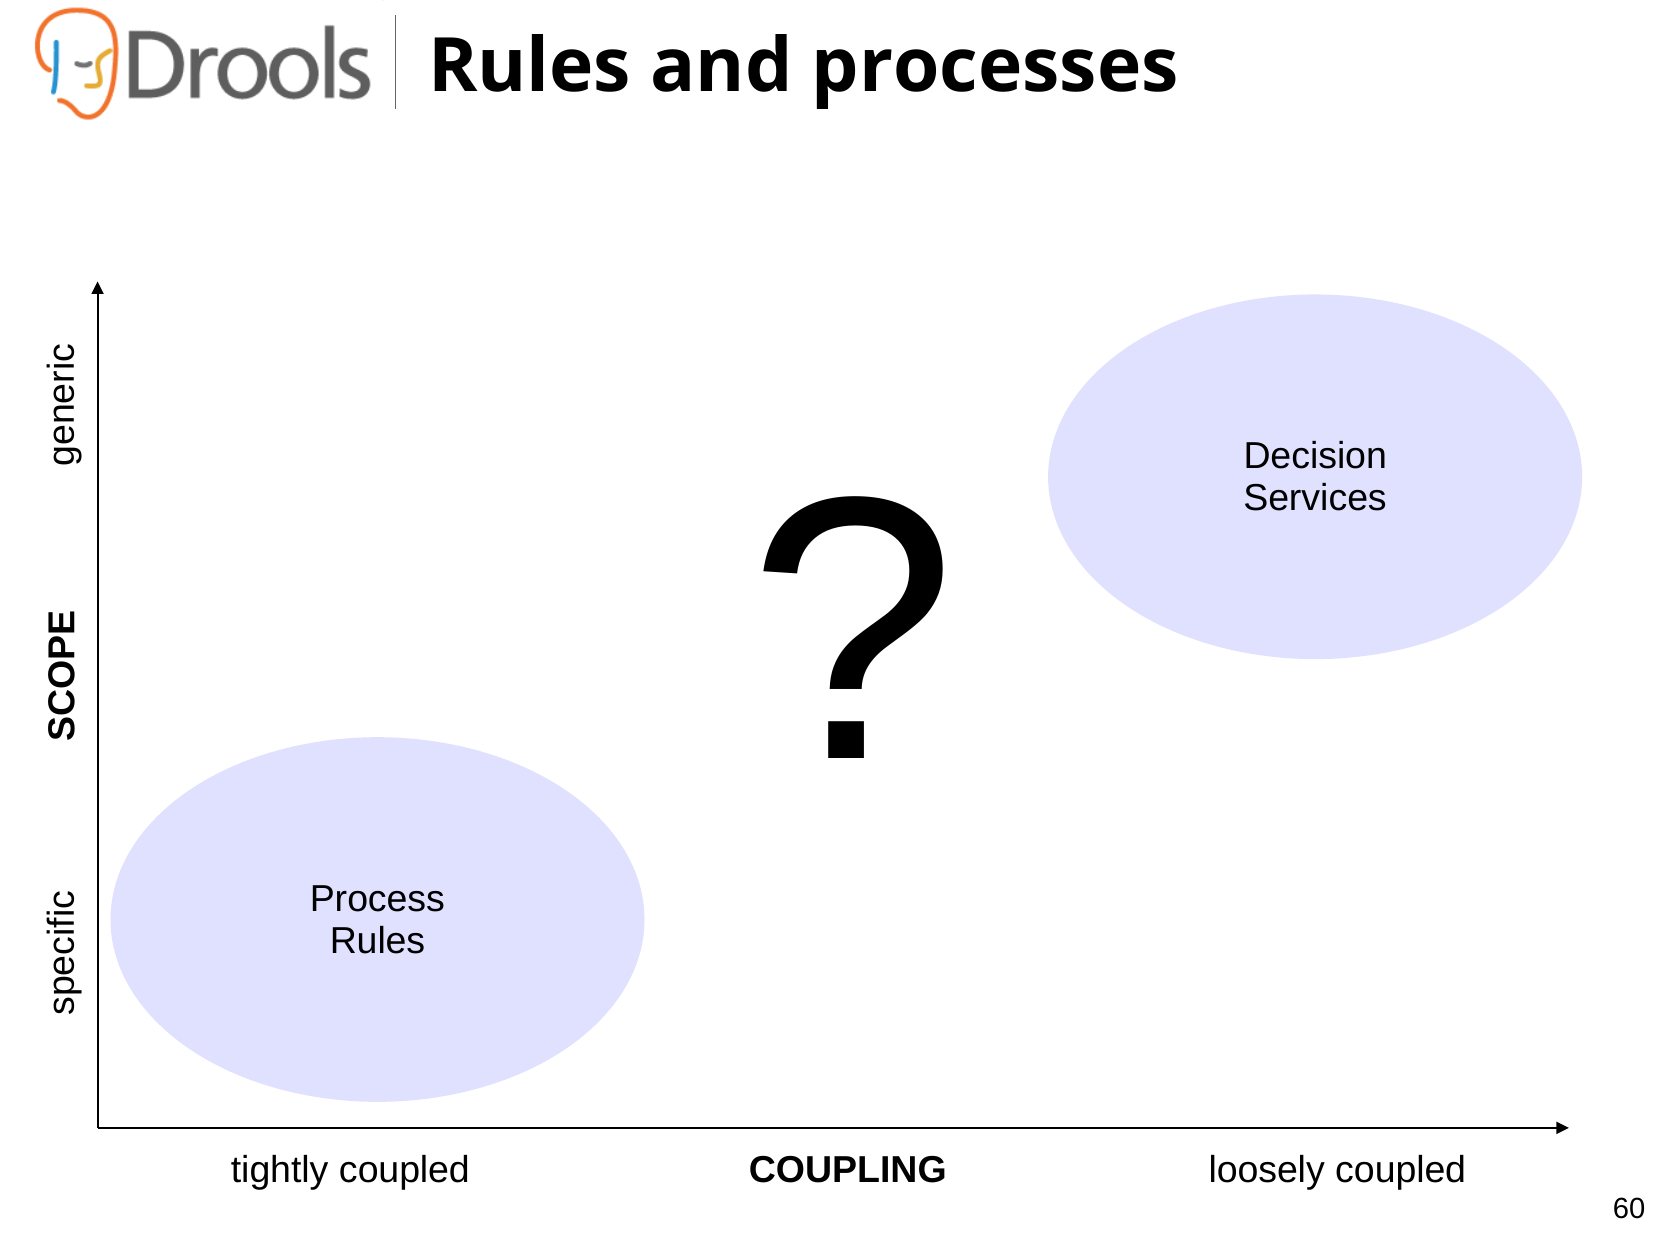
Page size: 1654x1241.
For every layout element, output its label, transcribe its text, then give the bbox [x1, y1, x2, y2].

title Rules and processes [413, 0, 1300, 125]
text_box Process Rules [110, 737, 645, 1102]
picture [29, 0, 384, 126]
text_box generic [32, 328, 90, 482]
text_box SCOPE [32, 595, 91, 757]
text_box tightly coupled [216, 1140, 485, 1199]
text_box loosely coupled [1193, 1140, 1481, 1199]
text_box ? [733, 411, 972, 847]
text_box Decision Services [1048, 294, 1583, 660]
text_box specific [32, 875, 90, 1031]
text_box COUPLING [734, 1140, 962, 1199]
